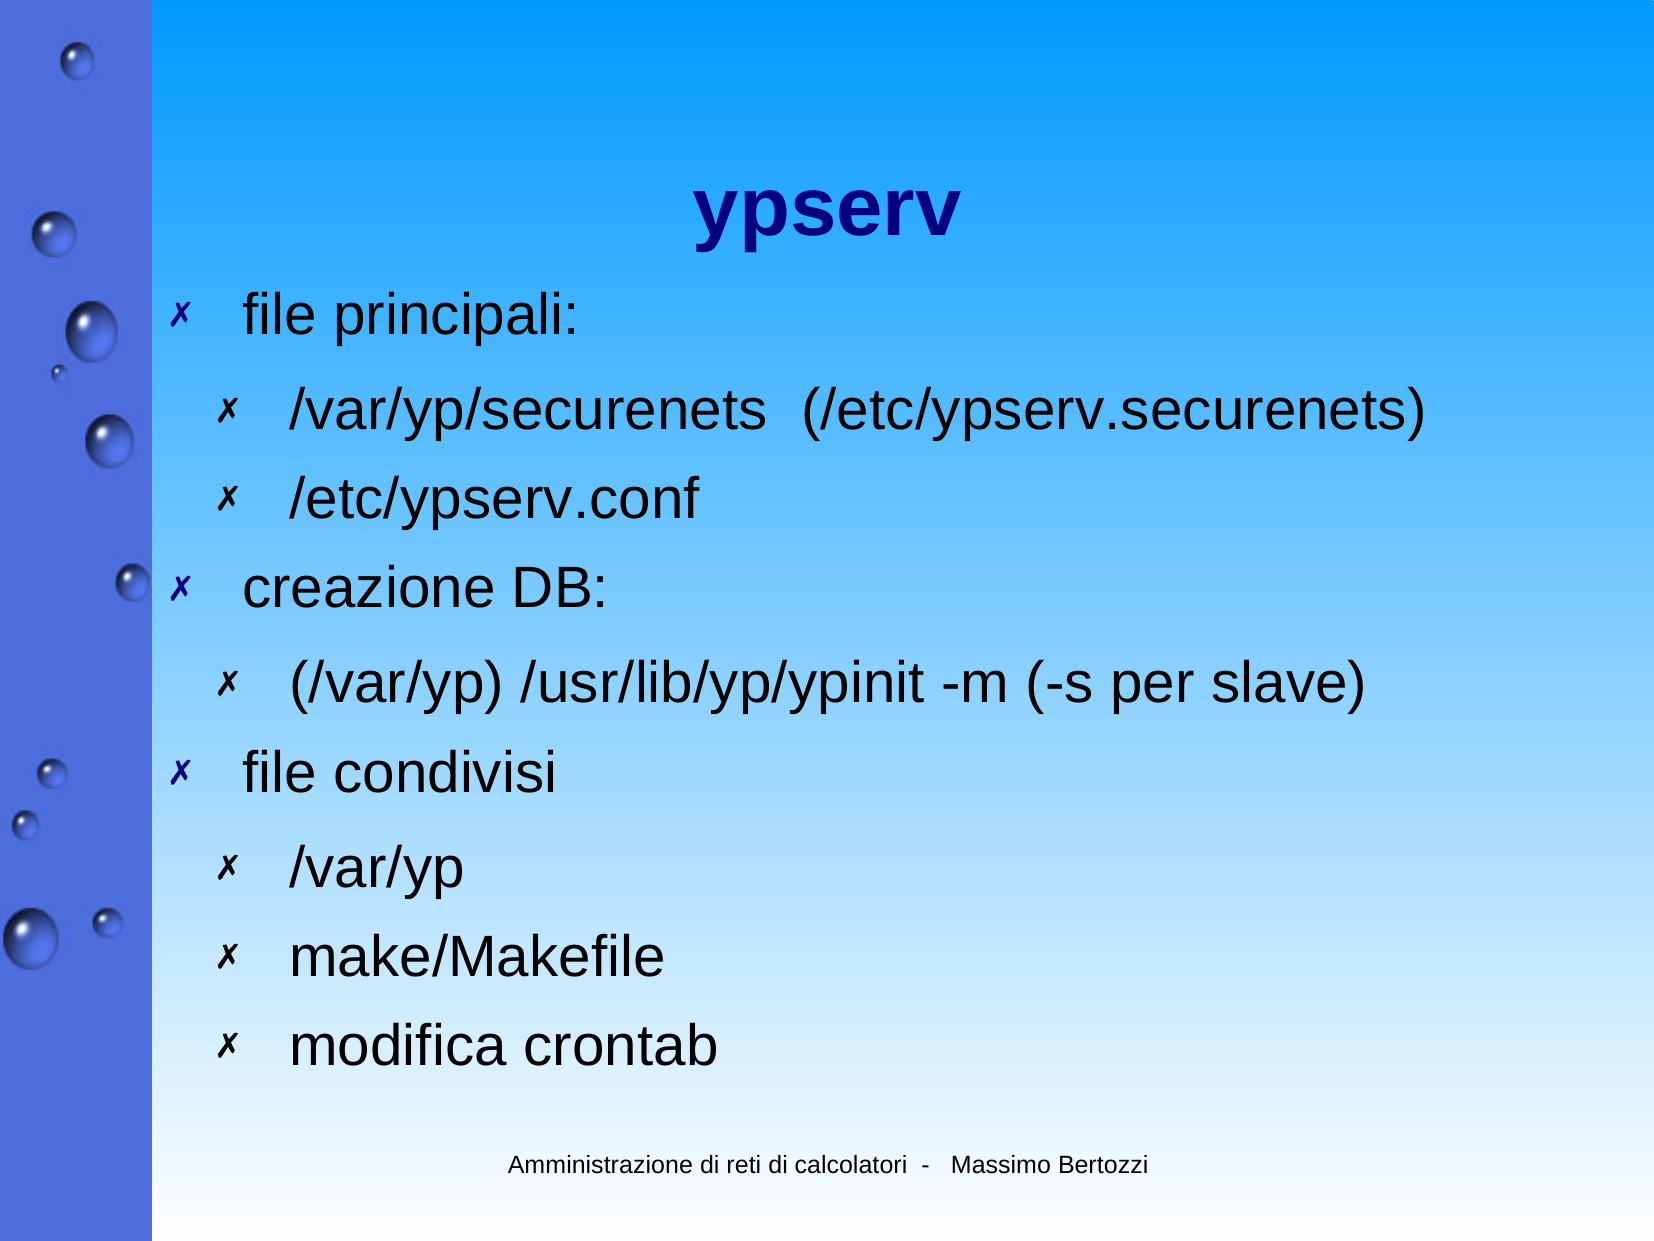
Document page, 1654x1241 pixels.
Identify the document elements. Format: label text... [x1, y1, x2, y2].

title ypserv [121, 102, 1534, 311]
picture [0, 0, 152, 1241]
list file principali: /var/yp/securenets (/etc/ypserv.securenets) /etc/ypserv.conf creazione DB: (/var/yp) /usr/lib/yp/ypinit -m (-s per slave) file condivisi /var/yp make/Makefile modifica crontab [159, 281, 1625, 1096]
